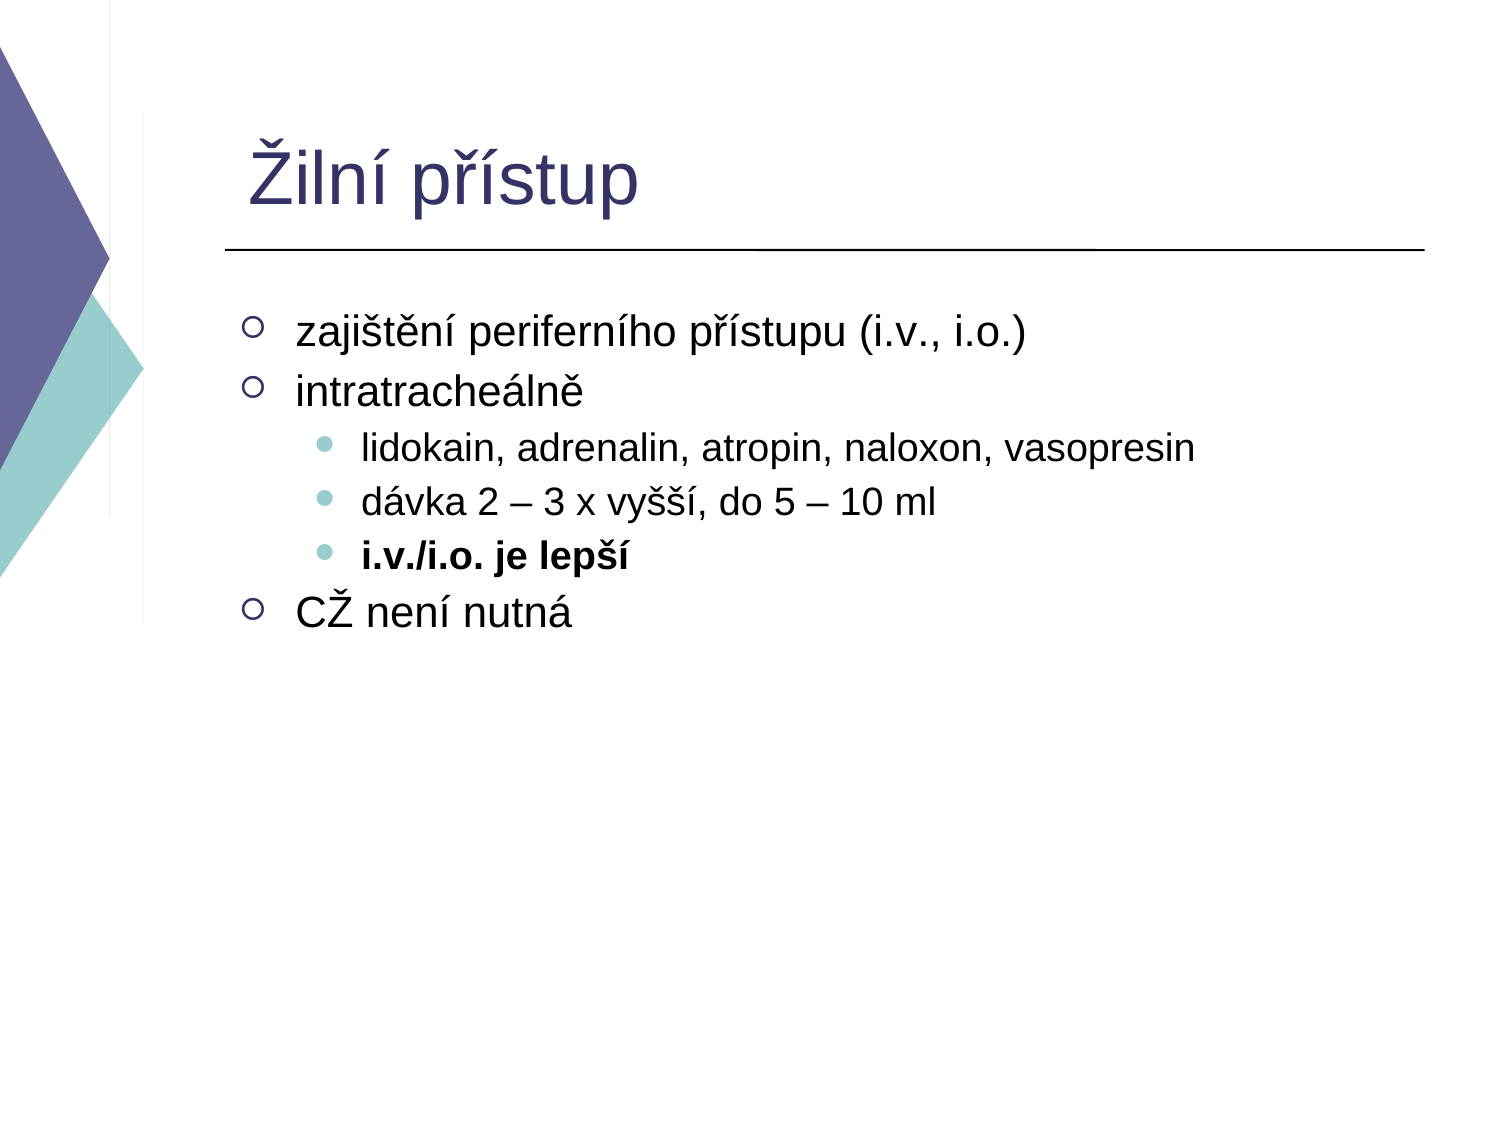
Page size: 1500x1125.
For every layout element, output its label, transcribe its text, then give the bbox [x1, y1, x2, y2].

title Žilní přístup [233, 58, 1416, 228]
list zajištění periferního přístupu (i.v., i.o.) intratracheálně lidokain, adrenalin, atropin, naloxon, vasopresin dávka 2 – 3 x vyšší, do 5 – 10 ml i.v./i.o. je lepší CŽ není nutná [224, 299, 1425, 1047]
